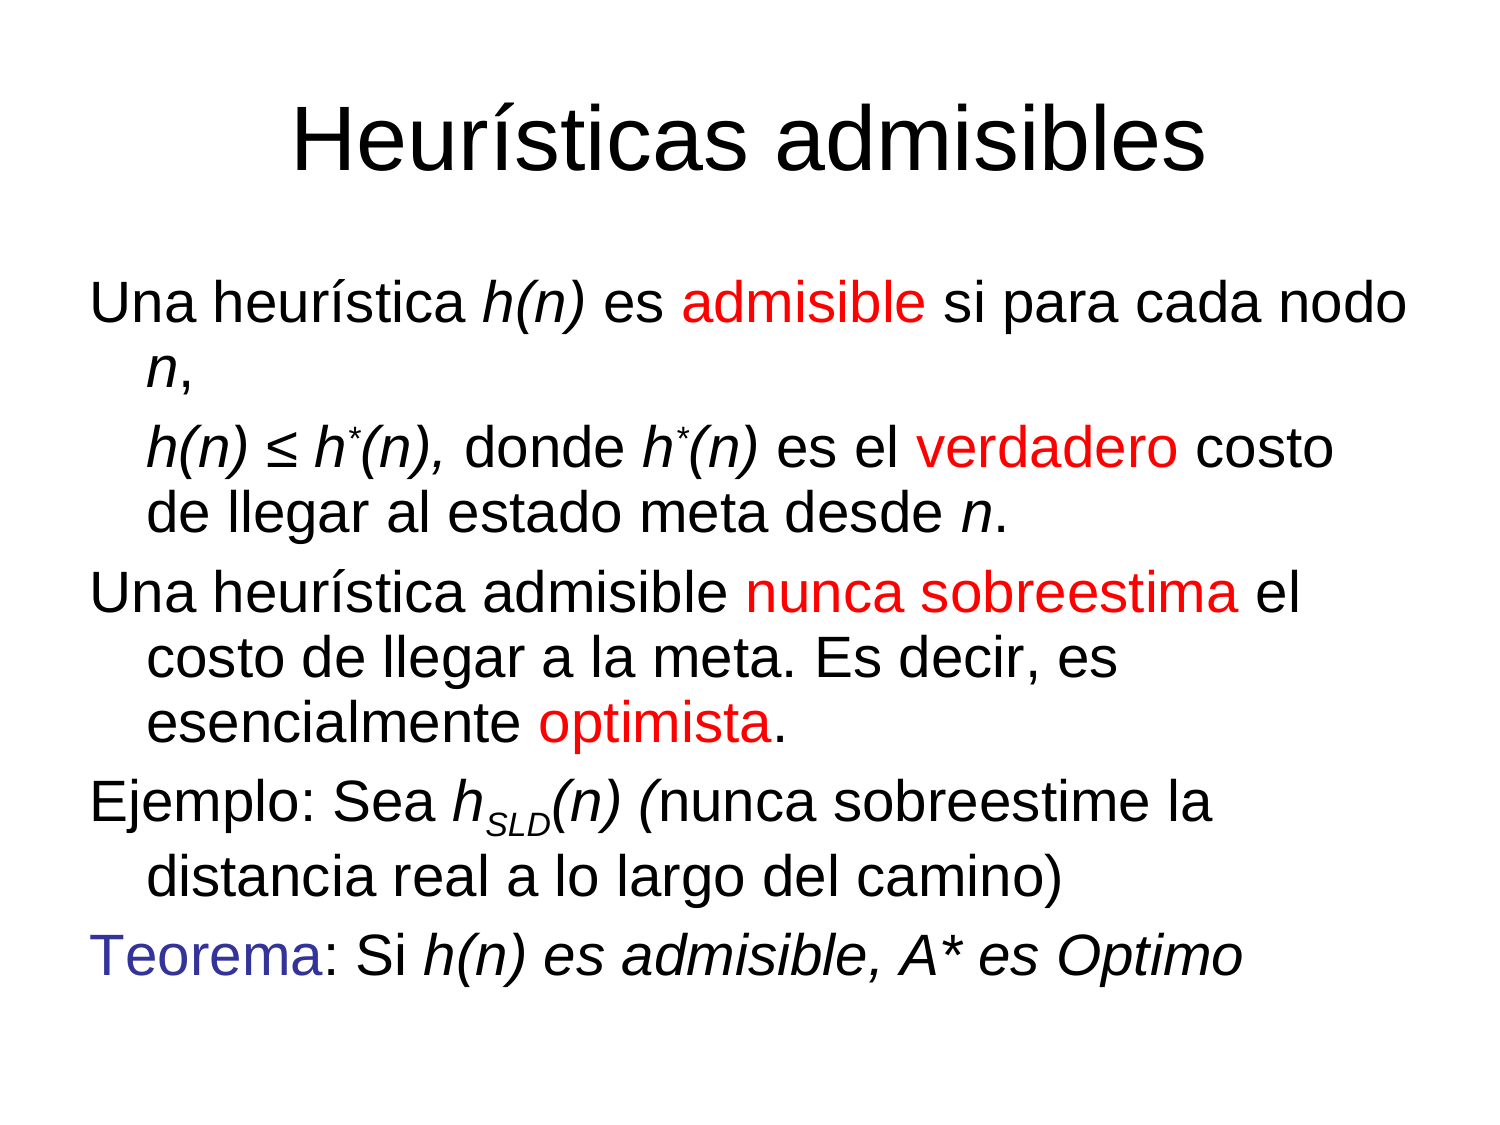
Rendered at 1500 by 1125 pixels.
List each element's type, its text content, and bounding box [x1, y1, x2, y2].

title Heurísticas admisibles [75, 45, 1426, 233]
list Una heurística h(n) es admisible si para cada nodo n, h(n) ≤ h*(n), donde h*(n) es el verdadero costo de llegar al estado meta desde n. Una heurística admisible nunca sobreestima el costo de llegar a la meta. Es decir, es esencialmente optimista. Ejemplo: Sea hSLD(n) (nunca sobreestime la distancia real a lo largo del camino) Teorema: Si h(n) es admisible, A* es Optimo [75, 262, 1426, 1090]
